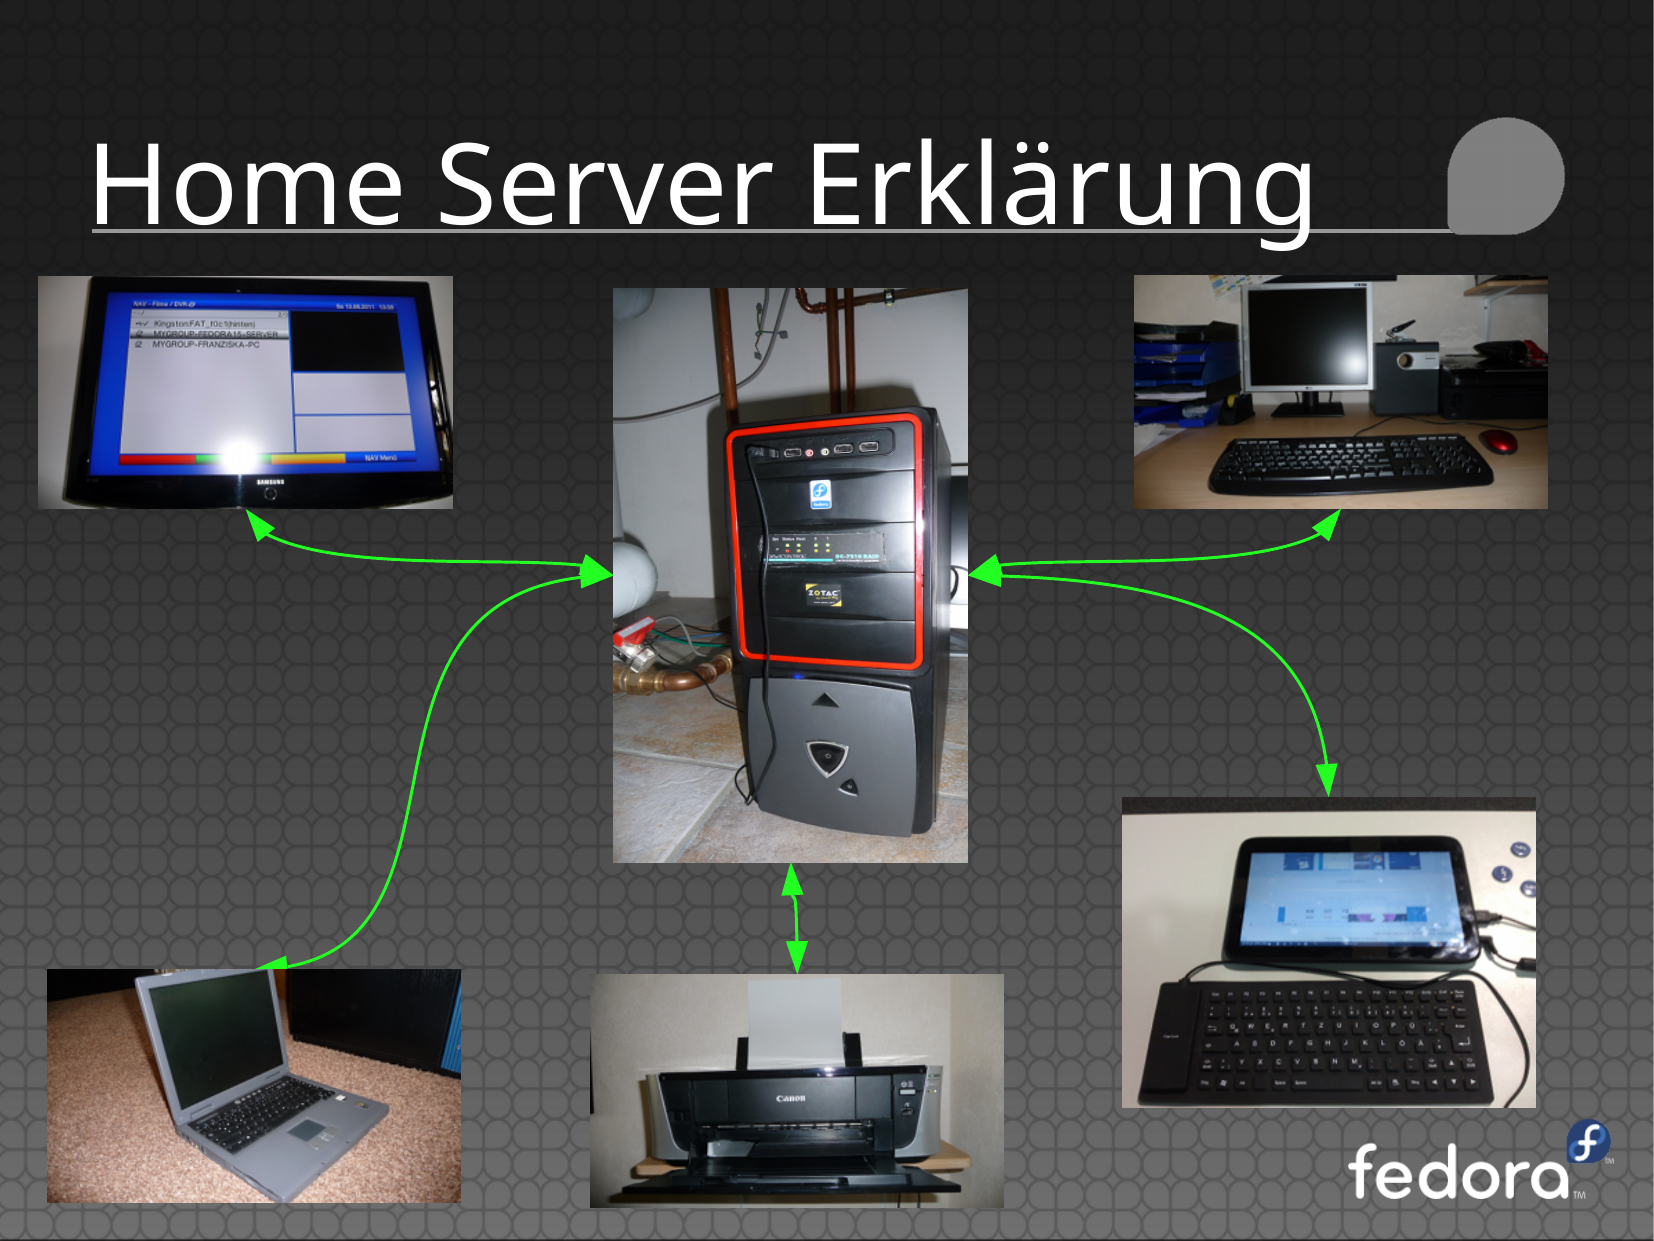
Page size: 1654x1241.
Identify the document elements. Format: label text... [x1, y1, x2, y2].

title Home Server Erklärung [86, 112, 1576, 249]
picture [0, 0, 1654, 1241]
